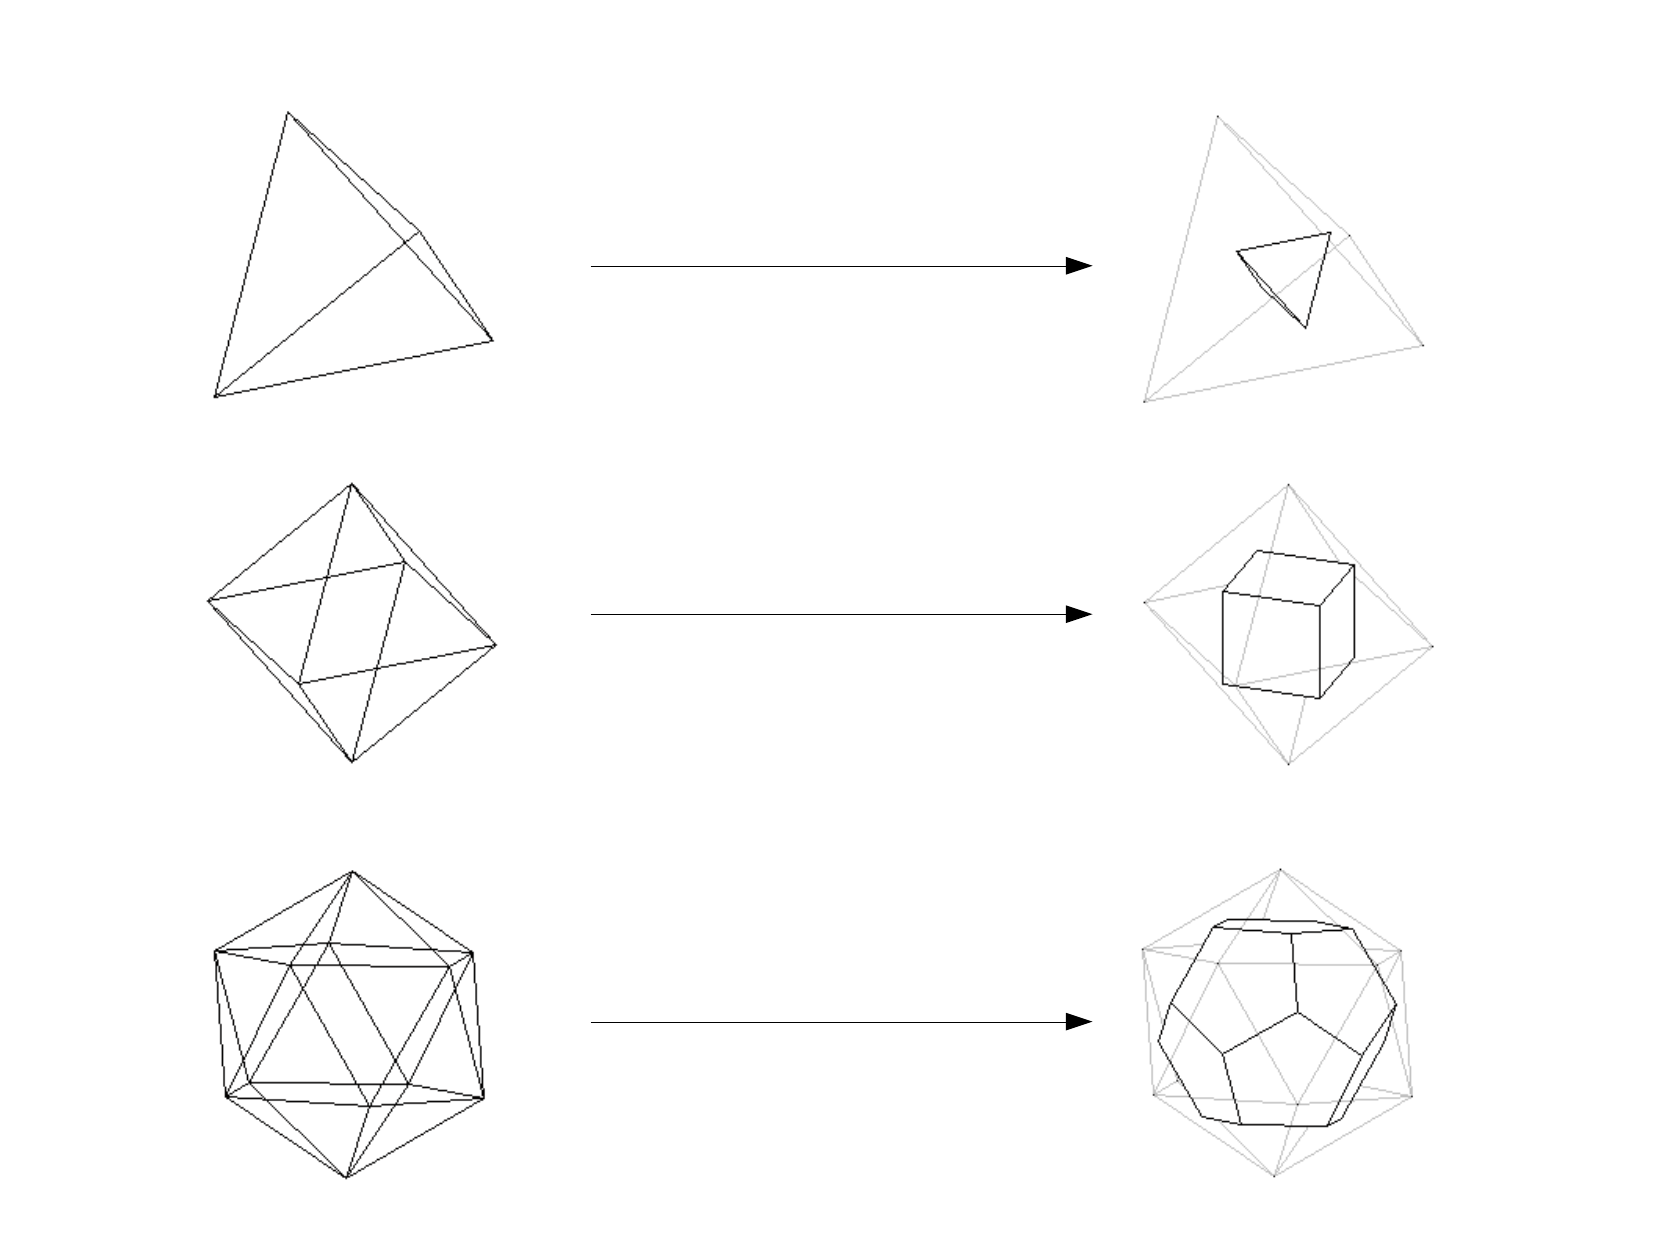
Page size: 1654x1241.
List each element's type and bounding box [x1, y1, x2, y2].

picture [1092, 83, 1443, 414]
picture [211, 869, 496, 1192]
picture [1133, 467, 1440, 778]
picture [1125, 847, 1424, 1190]
picture [192, 99, 502, 414]
picture [193, 472, 502, 773]
